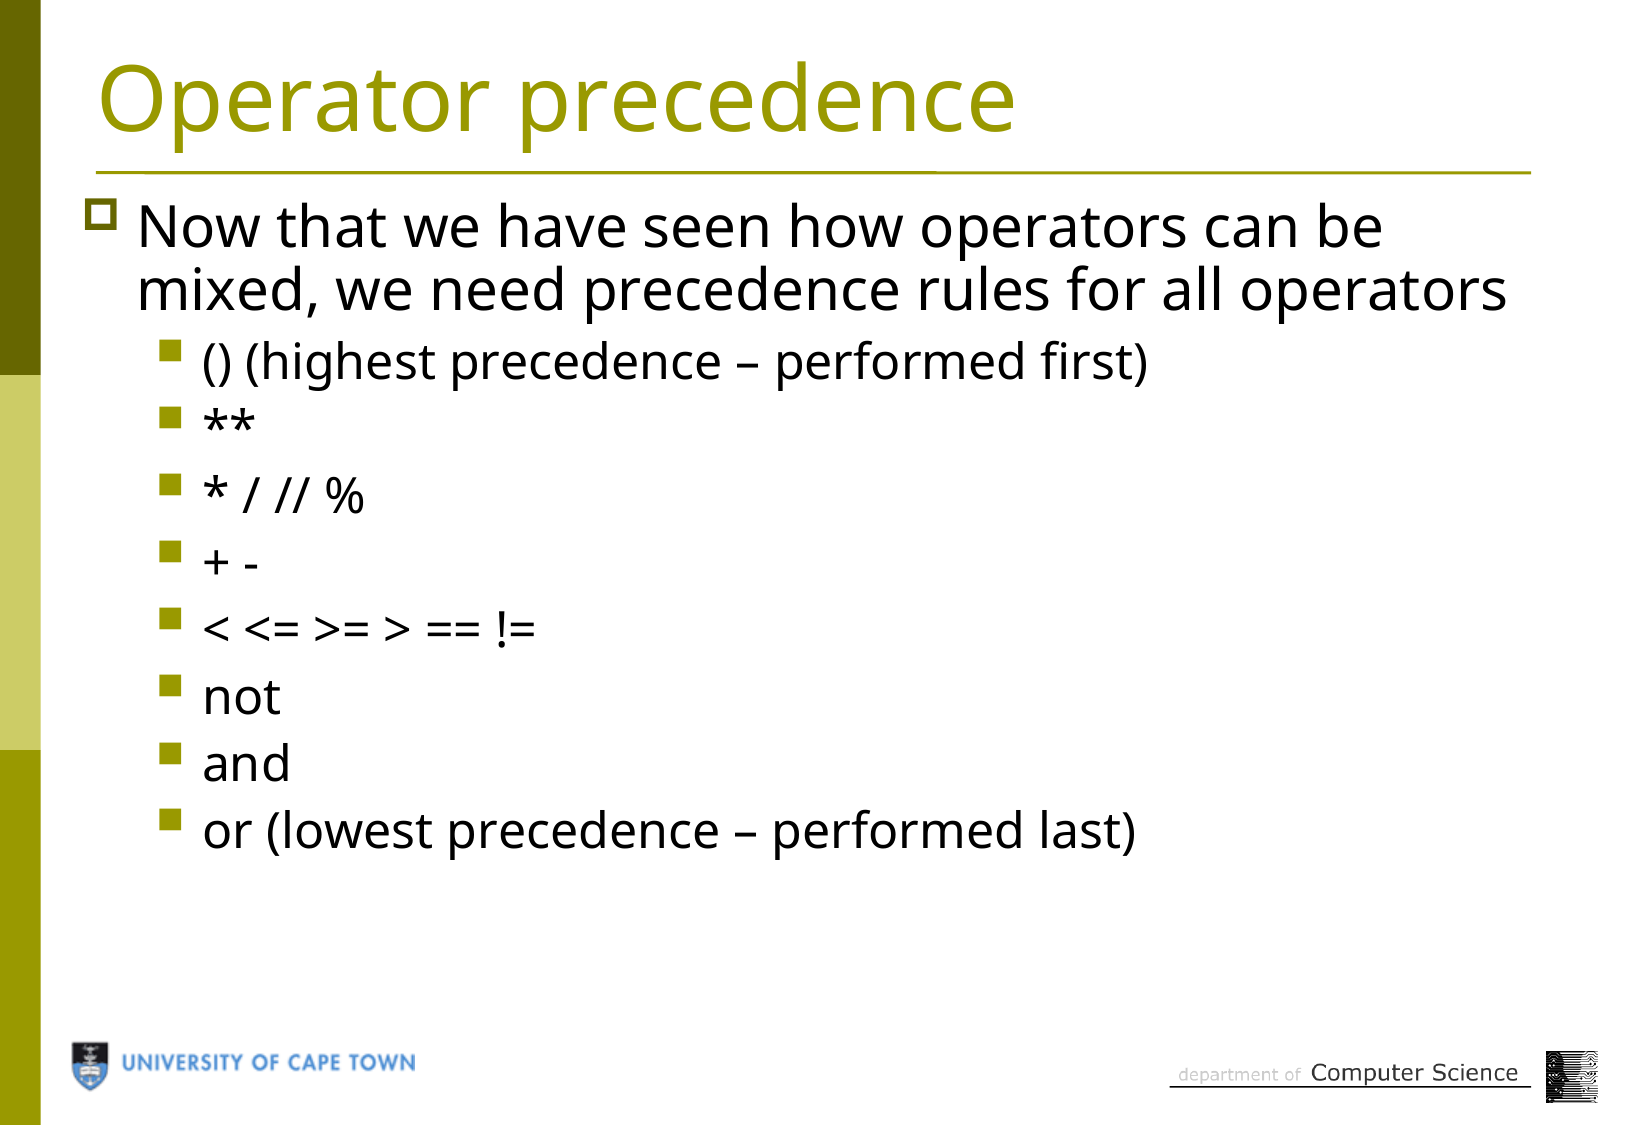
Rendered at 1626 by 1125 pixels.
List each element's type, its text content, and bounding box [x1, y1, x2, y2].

picture [61, 1024, 415, 1103]
picture [1546, 1051, 1598, 1103]
title Operator precedence [81, 21, 1543, 180]
list Now that we have seen how operators can be mixed, we need precedence rules for all operators () (highest precedence – performed first) ** * / // % + - < <= >= > == != not and or (lowest precedence – performed last) [81, 196, 1543, 1005]
picture [1169, 1043, 1532, 1091]
